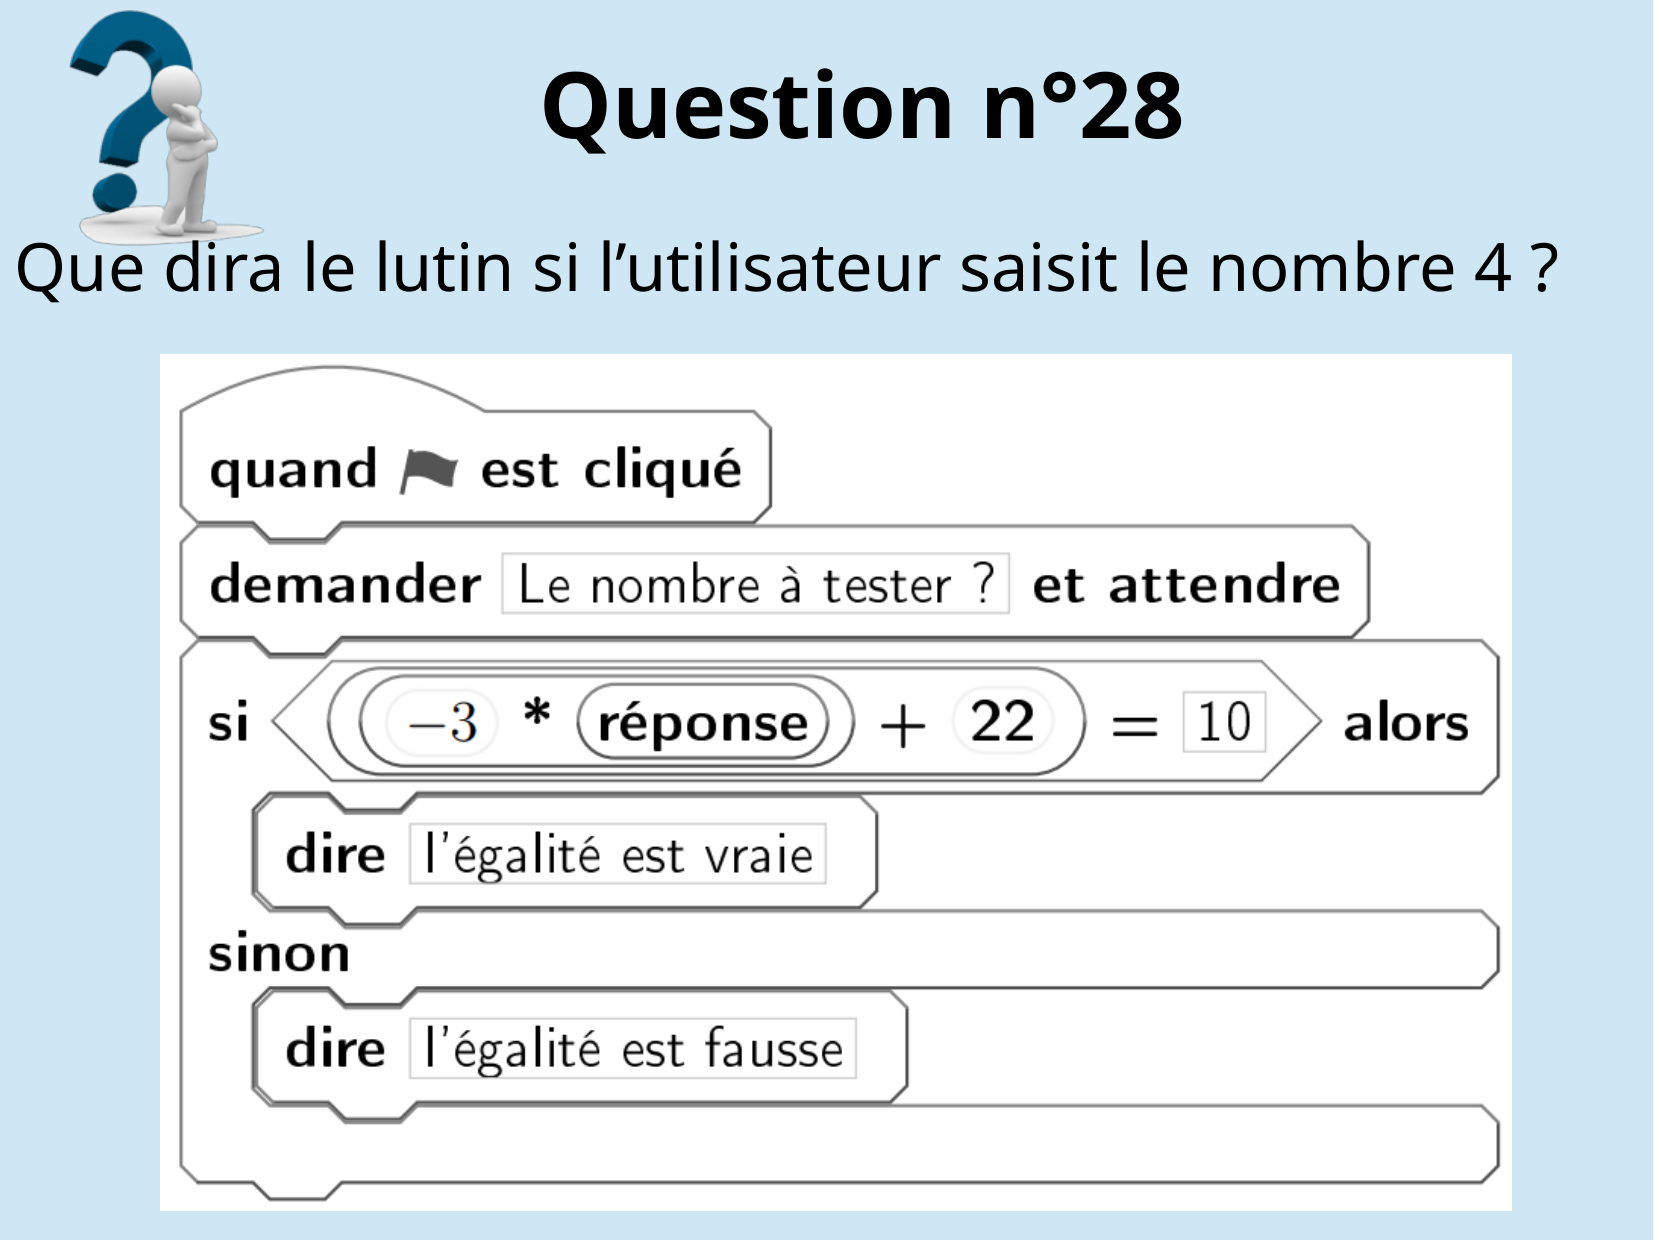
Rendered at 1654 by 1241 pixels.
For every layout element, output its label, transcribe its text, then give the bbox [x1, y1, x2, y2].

picture [160, 354, 1512, 1211]
text_box Que dira le lutin si l’utilisateur saisit le nombre 4 ? [0, 212, 1654, 325]
picture [59, 0, 266, 212]
title Question n°28 [266, 0, 1607, 208]
